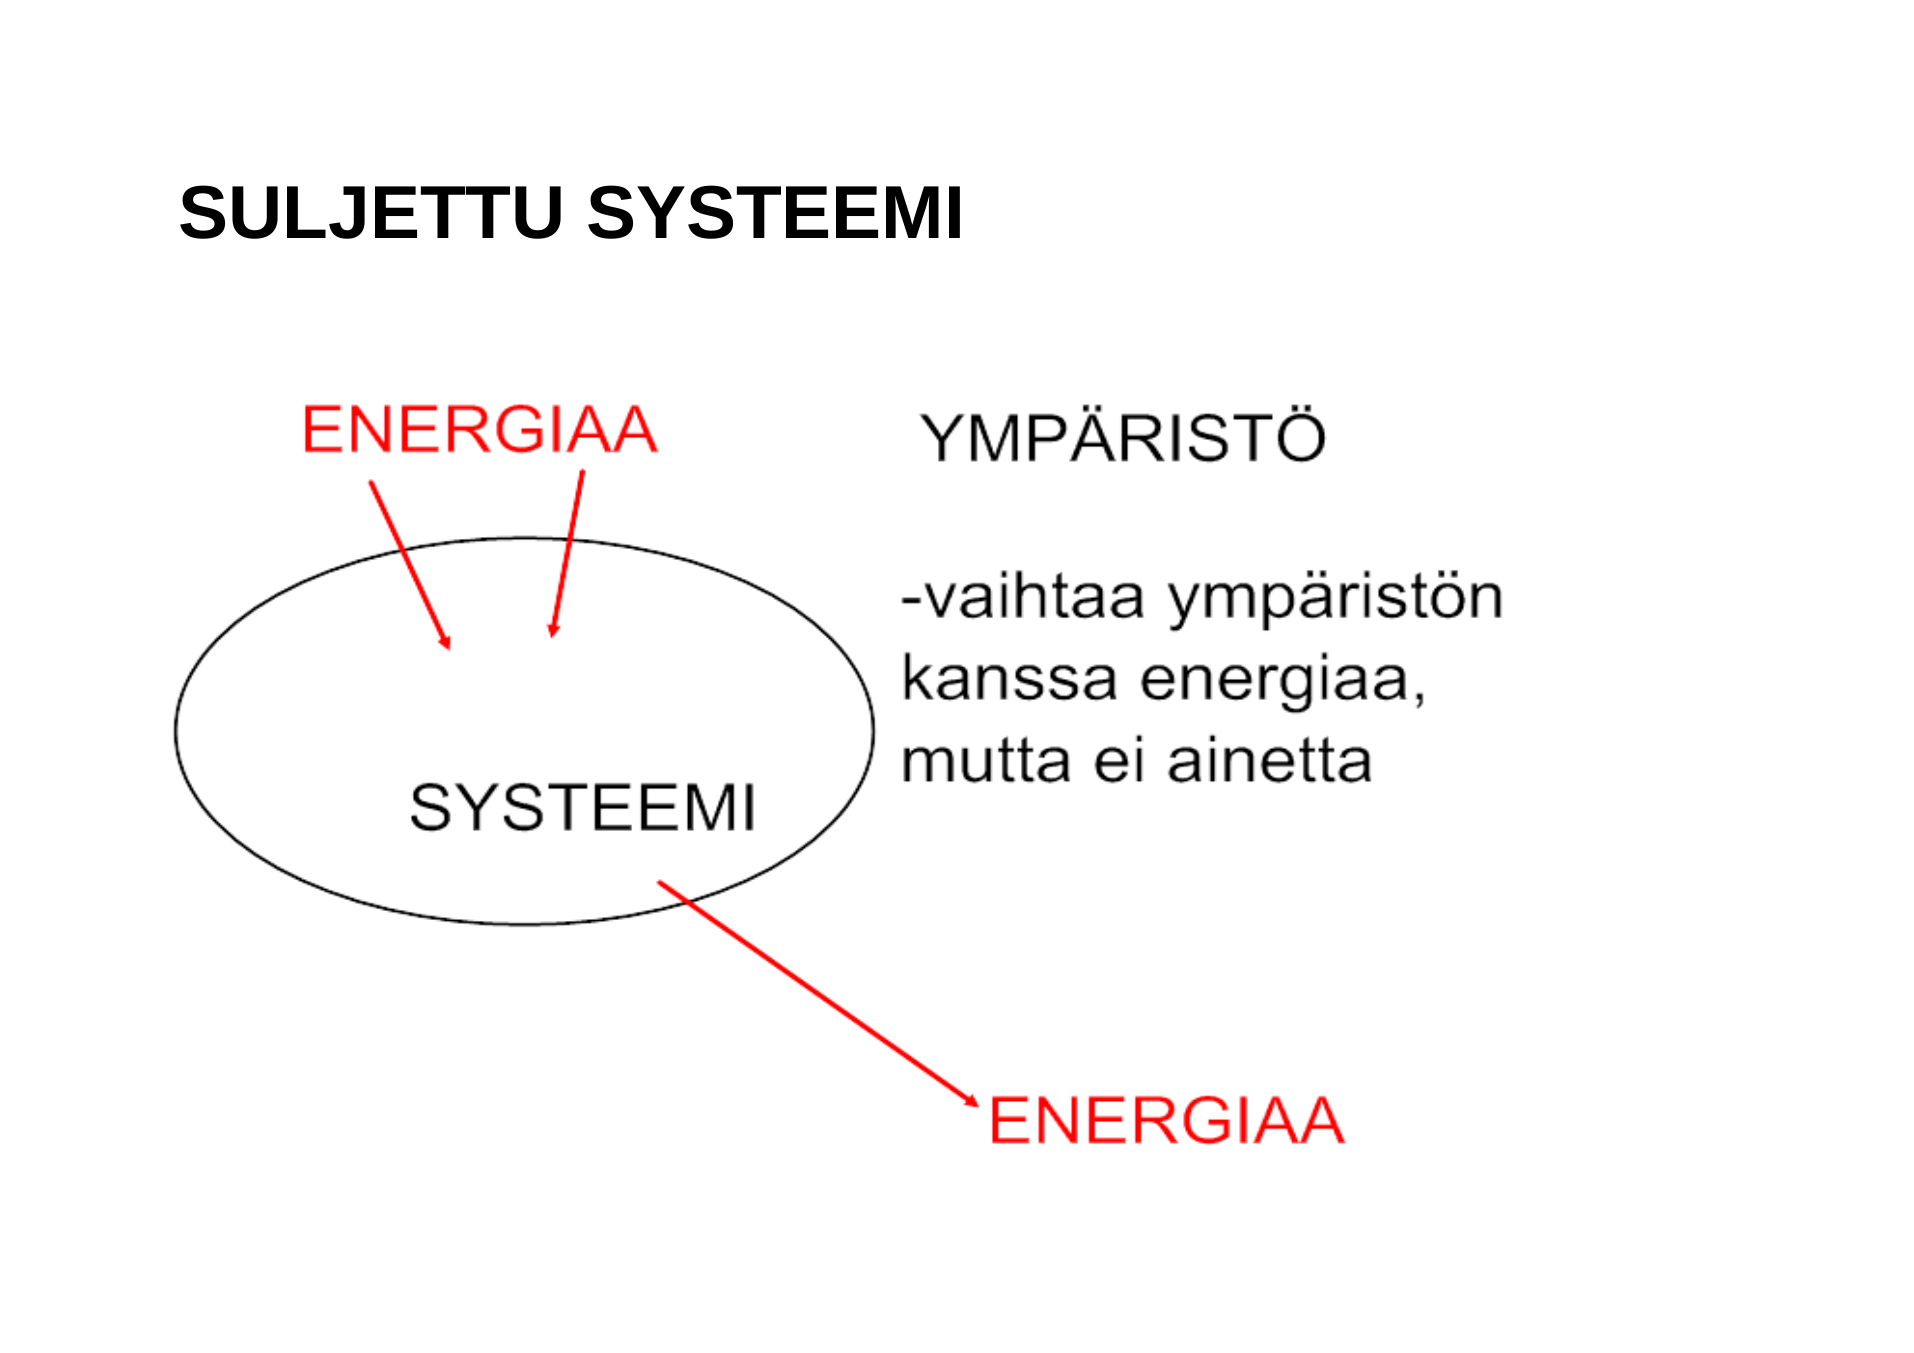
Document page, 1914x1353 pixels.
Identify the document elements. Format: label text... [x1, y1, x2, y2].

text_box SULJETTU SYSTEEMI [163, 156, 1504, 271]
picture [136, 307, 1655, 1211]
